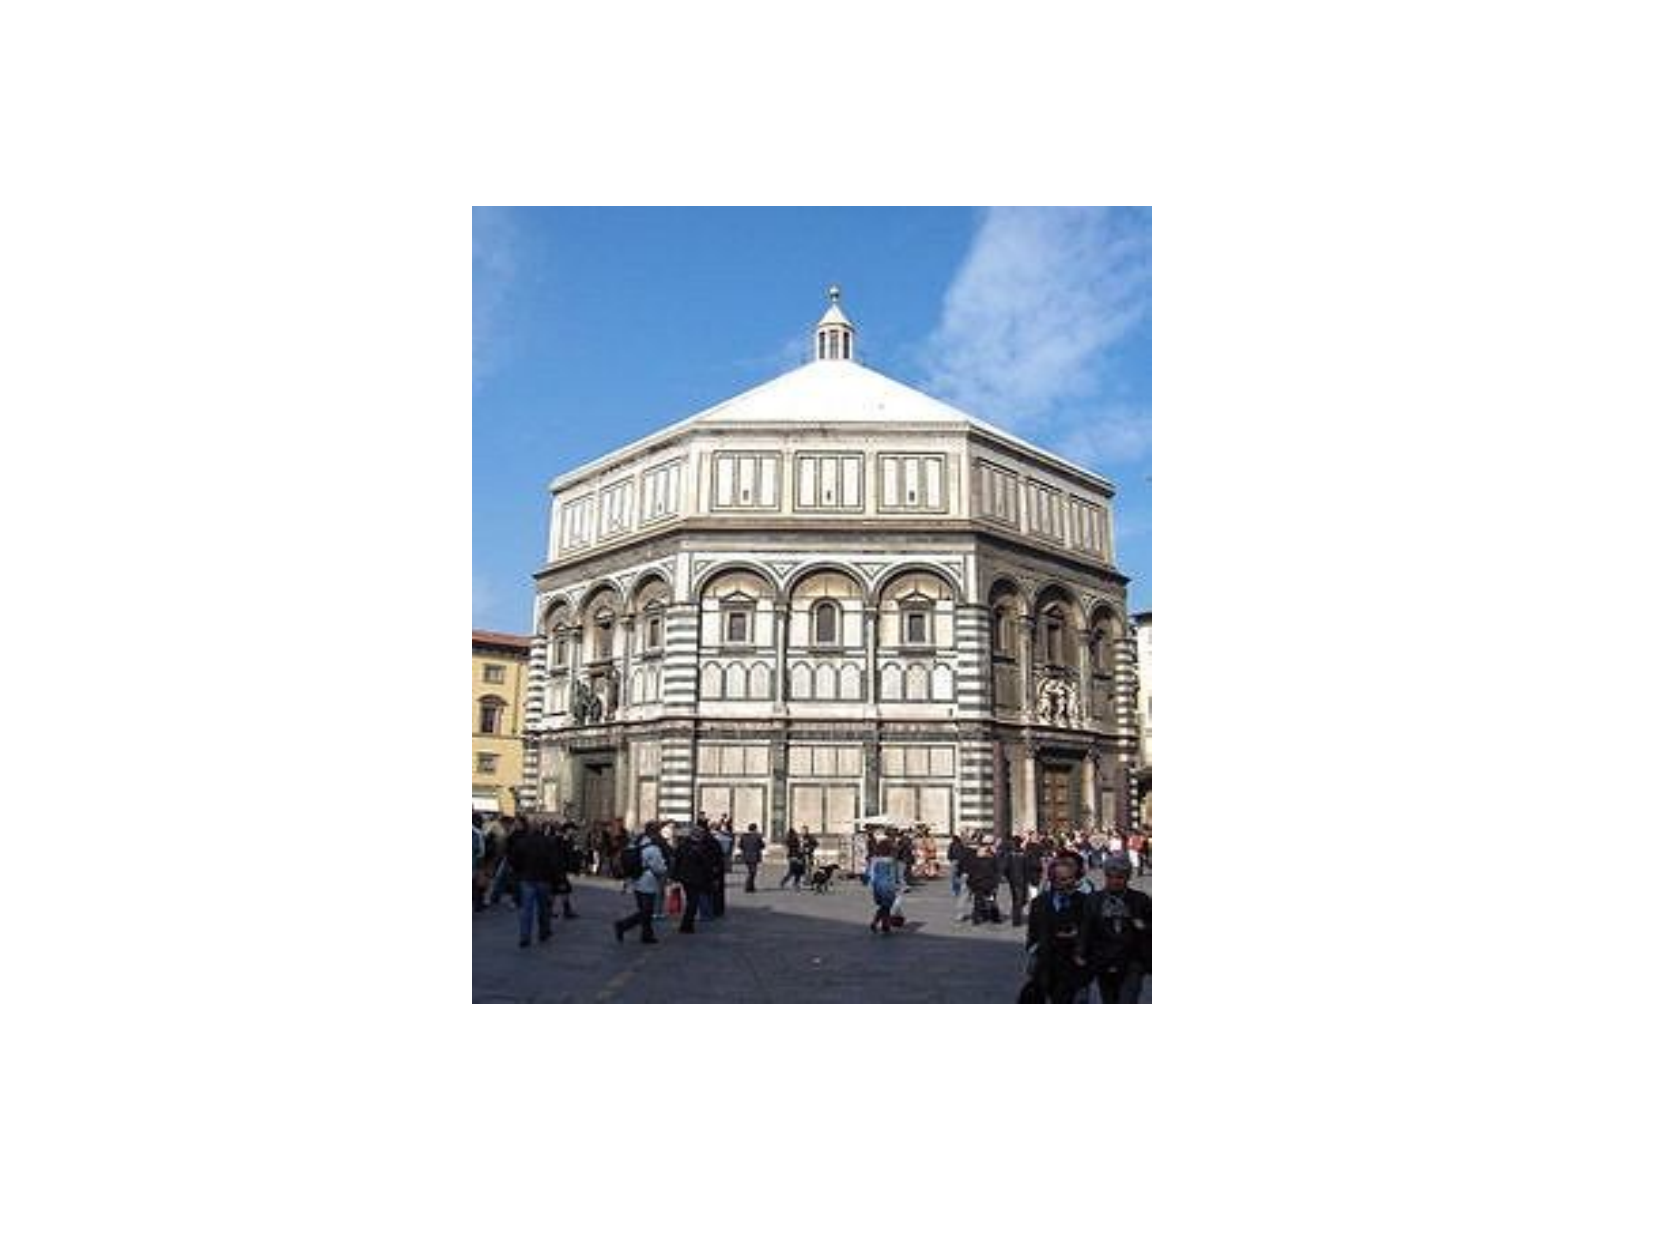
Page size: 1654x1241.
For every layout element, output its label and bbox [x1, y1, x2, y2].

picture [472, 206, 1152, 1004]
